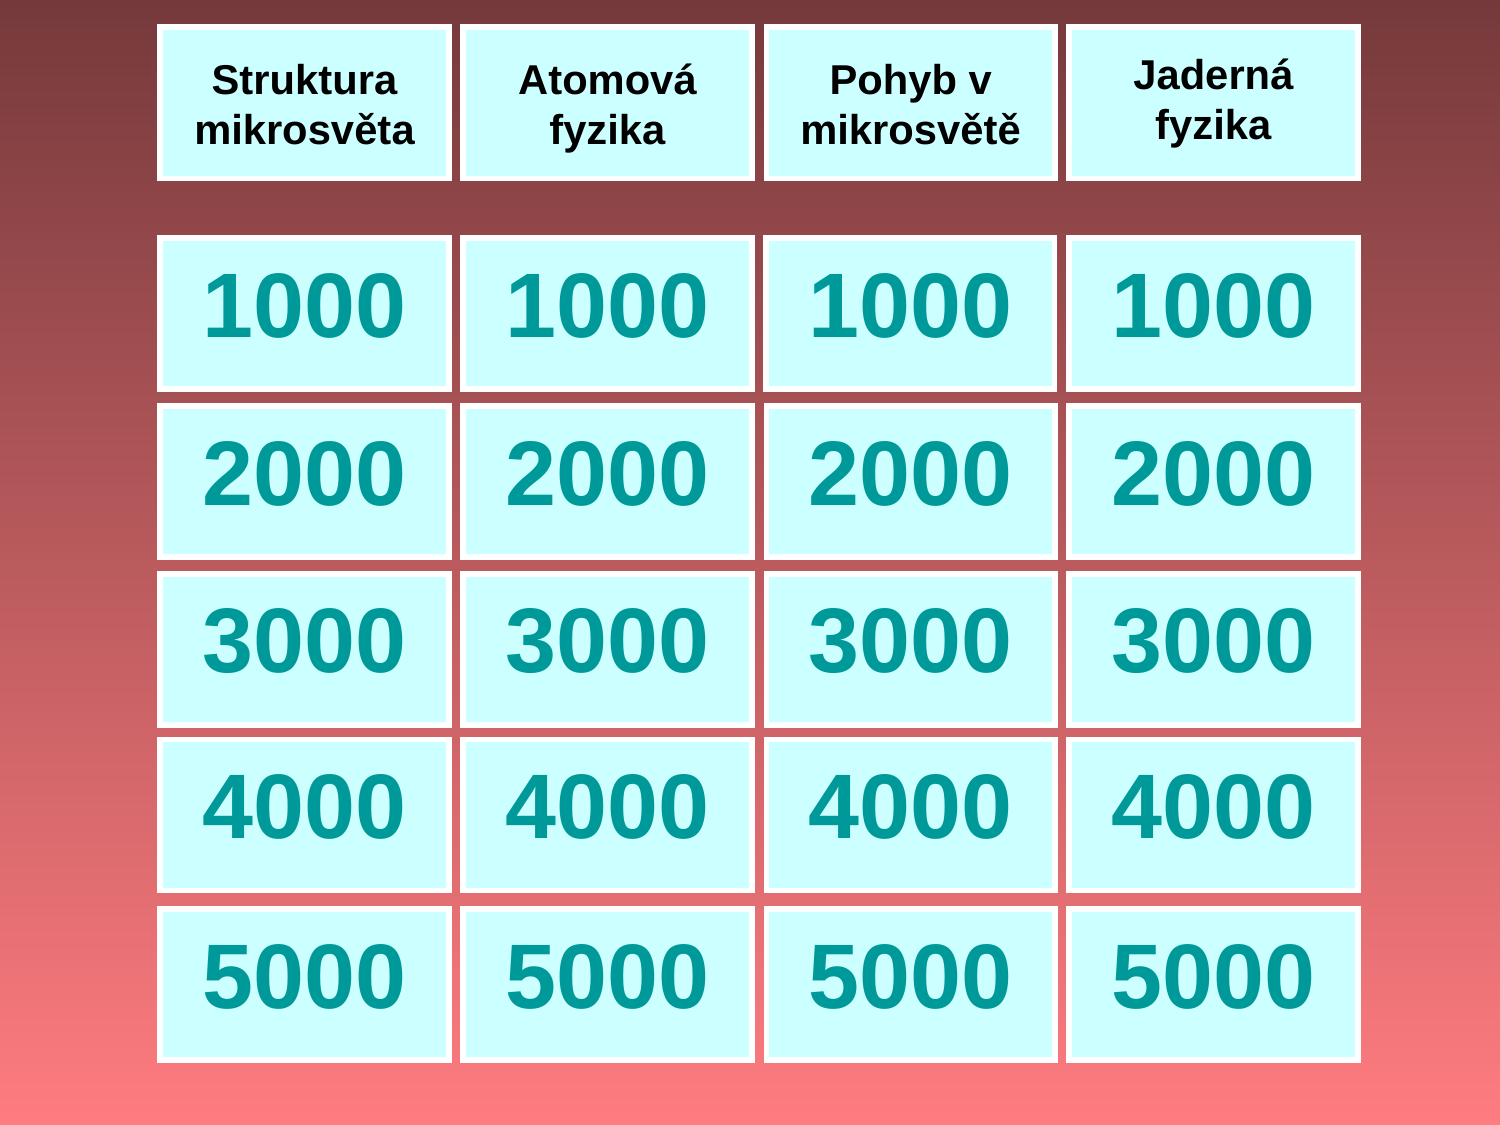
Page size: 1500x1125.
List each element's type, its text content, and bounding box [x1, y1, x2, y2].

text_box 4000 [1069, 739, 1358, 891]
text_box 5000 [1069, 909, 1358, 1061]
text_box 1000 [765, 237, 1055, 389]
text_box 1000 [1069, 237, 1358, 389]
text_box 2000 [766, 405, 1056, 558]
text_box 3000 [160, 573, 449, 725]
text_box 2000 [462, 405, 752, 558]
text_box 3000 [463, 573, 752, 725]
text_box 5000 [766, 909, 1056, 1061]
text_box Struktura mikrosvěta [160, 27, 449, 179]
text_box Atomová fyzika [463, 27, 752, 179]
text_box 4000 [766, 739, 1056, 891]
text_box Pohyb v mikrosvětě [766, 27, 1056, 179]
text_box 1000 [160, 237, 449, 389]
text_box 2000 [160, 405, 449, 558]
text_box Jaderná fyzika [1069, 27, 1358, 179]
text_box 4000 [160, 739, 449, 891]
text_box 5000 [160, 909, 449, 1061]
text_box 5000 [463, 909, 752, 1061]
text_box 3000 [766, 573, 1056, 725]
text_box 1000 [463, 237, 752, 389]
text_box 3000 [1069, 573, 1358, 725]
text_box 2000 [1069, 405, 1358, 558]
text_box 4000 [463, 739, 752, 891]
